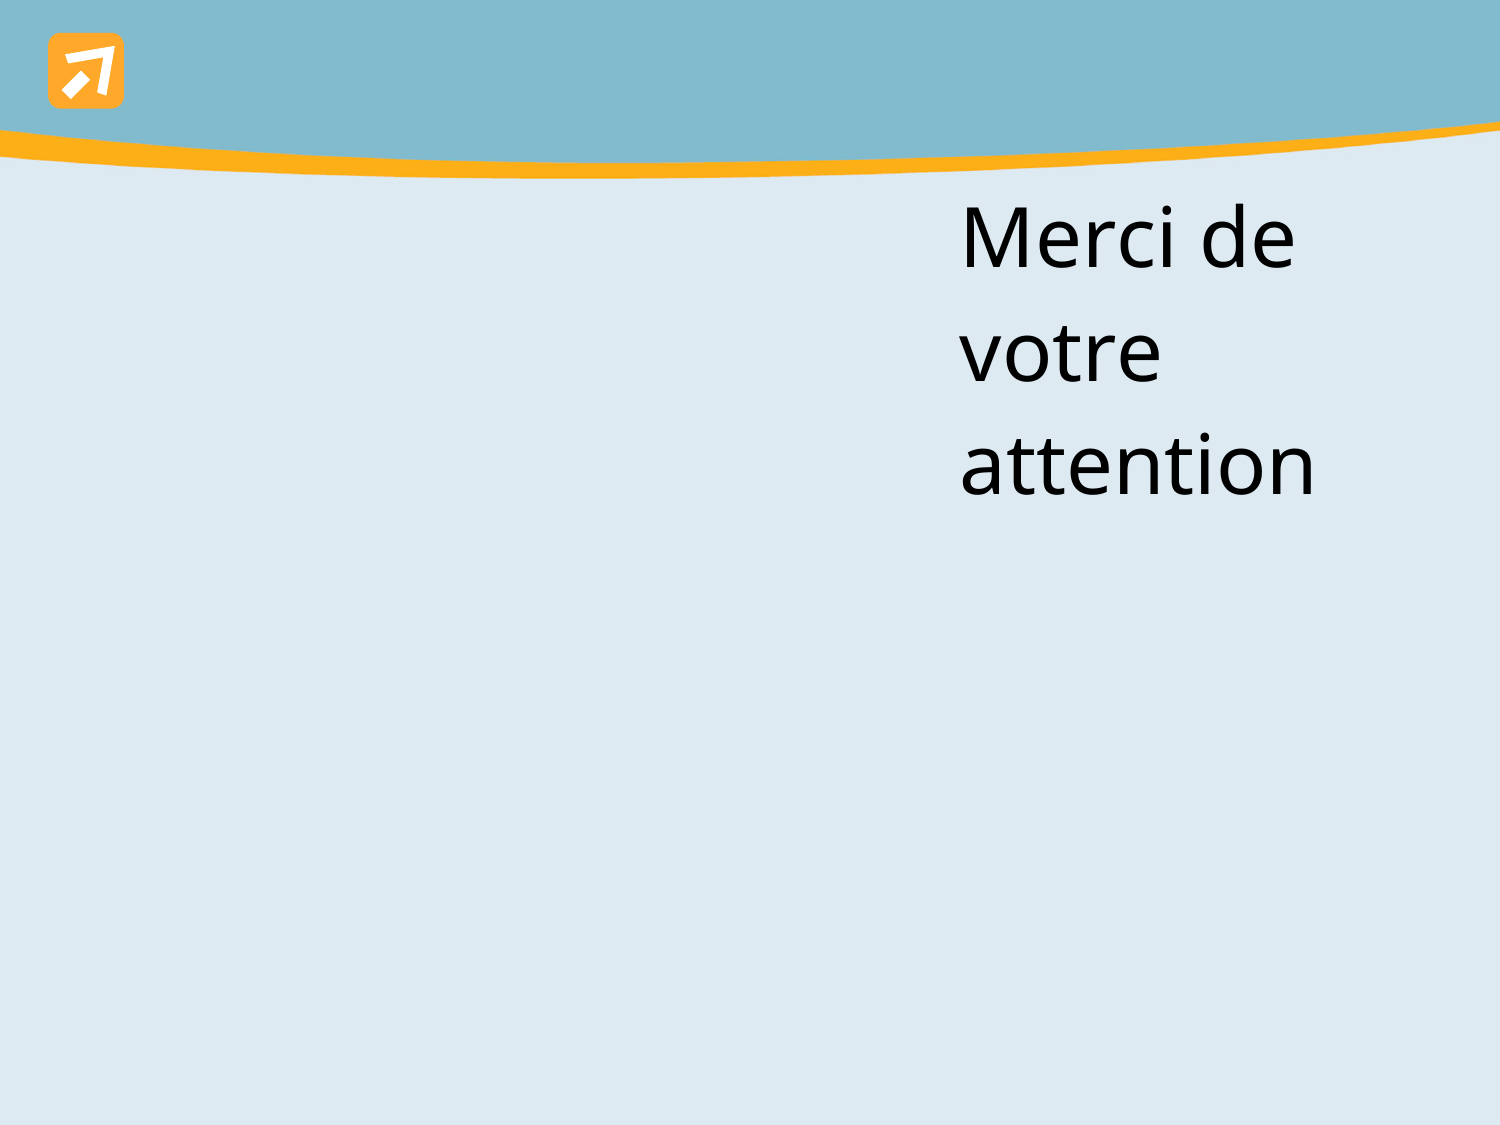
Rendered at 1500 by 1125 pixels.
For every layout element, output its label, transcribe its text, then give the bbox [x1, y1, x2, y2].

picture [0, 0, 1500, 1125]
text_box Merci de votre attention [945, 0, 1500, 528]
